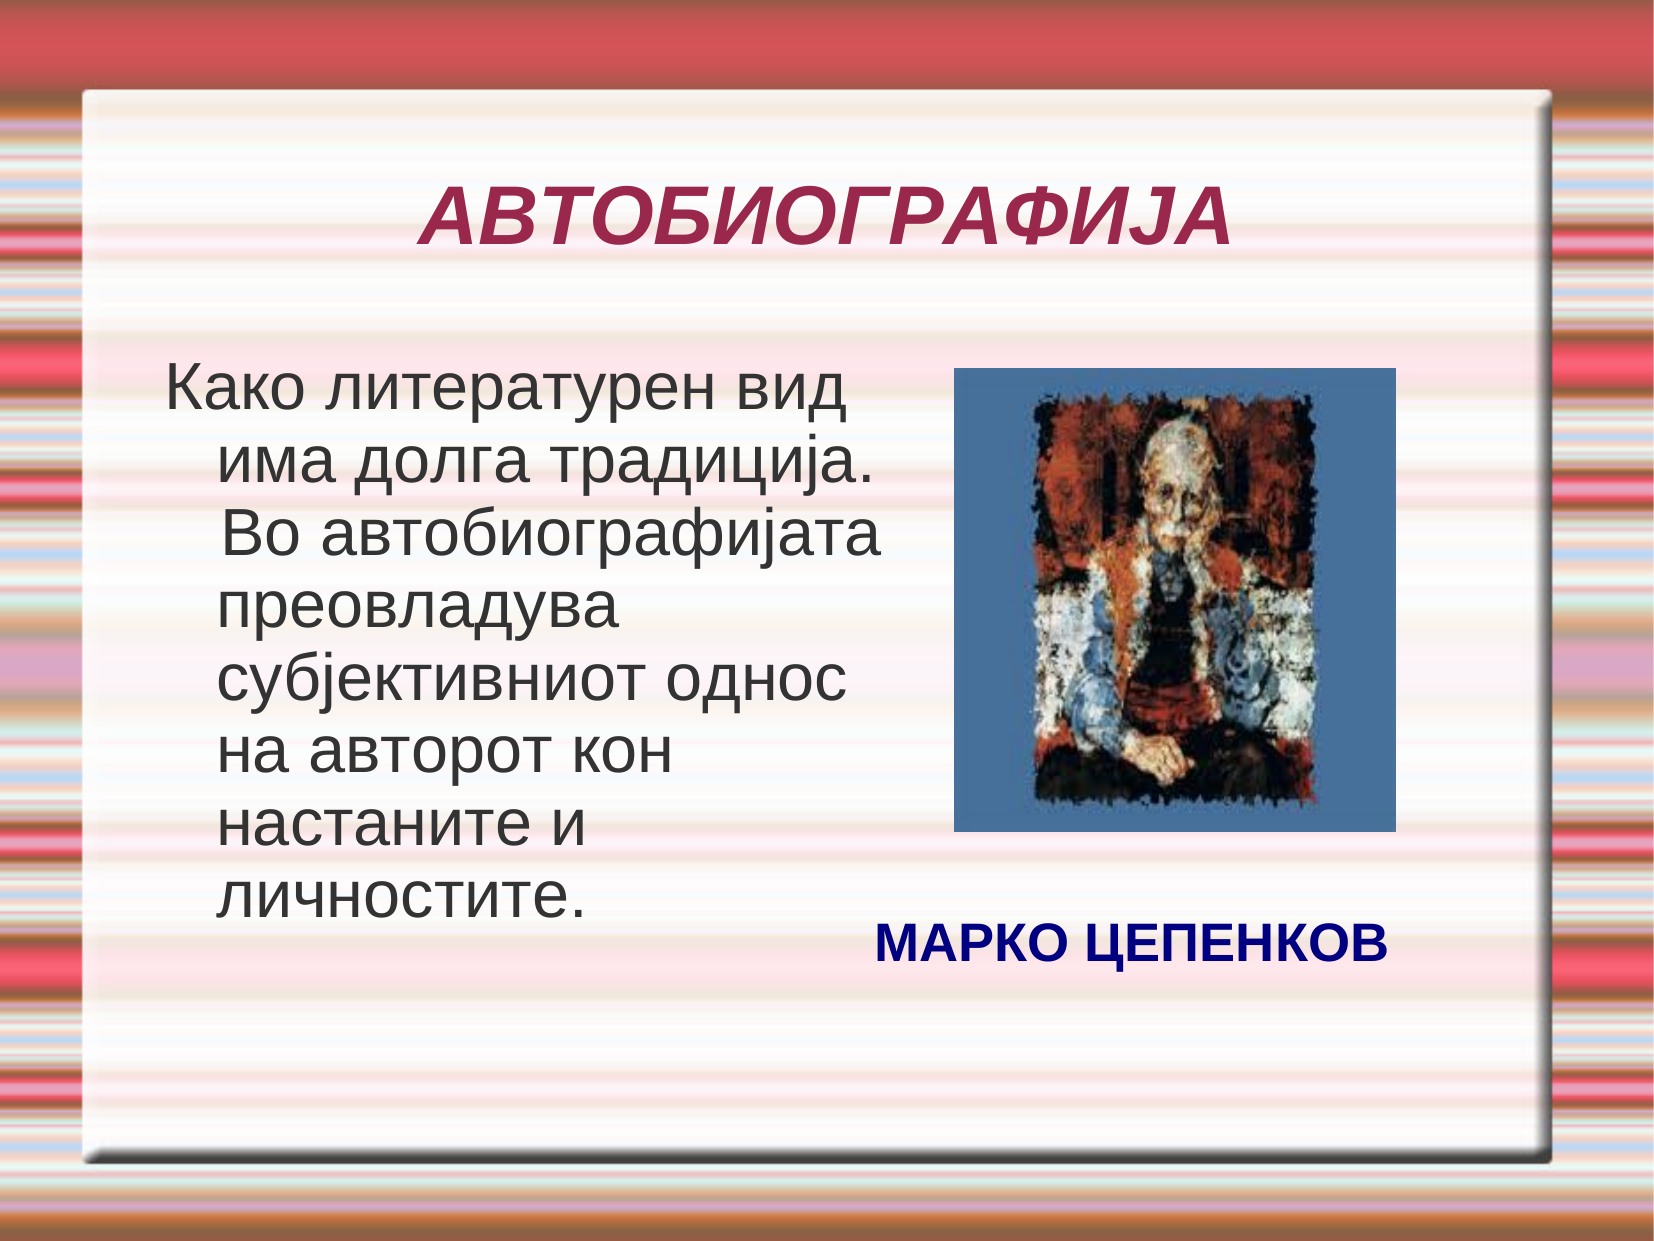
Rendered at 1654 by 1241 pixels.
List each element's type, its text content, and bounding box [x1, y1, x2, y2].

text_box МАРКО ЦЕПЕНКОВ [859, 904, 1440, 982]
list Како литературен вид има долга традиција. Во автобиографијата преовладува субјективниот однос на авторот кон настаните и личностите. [134, 350, 905, 1131]
title АВТОБИОГРАФИЈА [121, 71, 1533, 363]
picture [0, 0, 1654, 1241]
